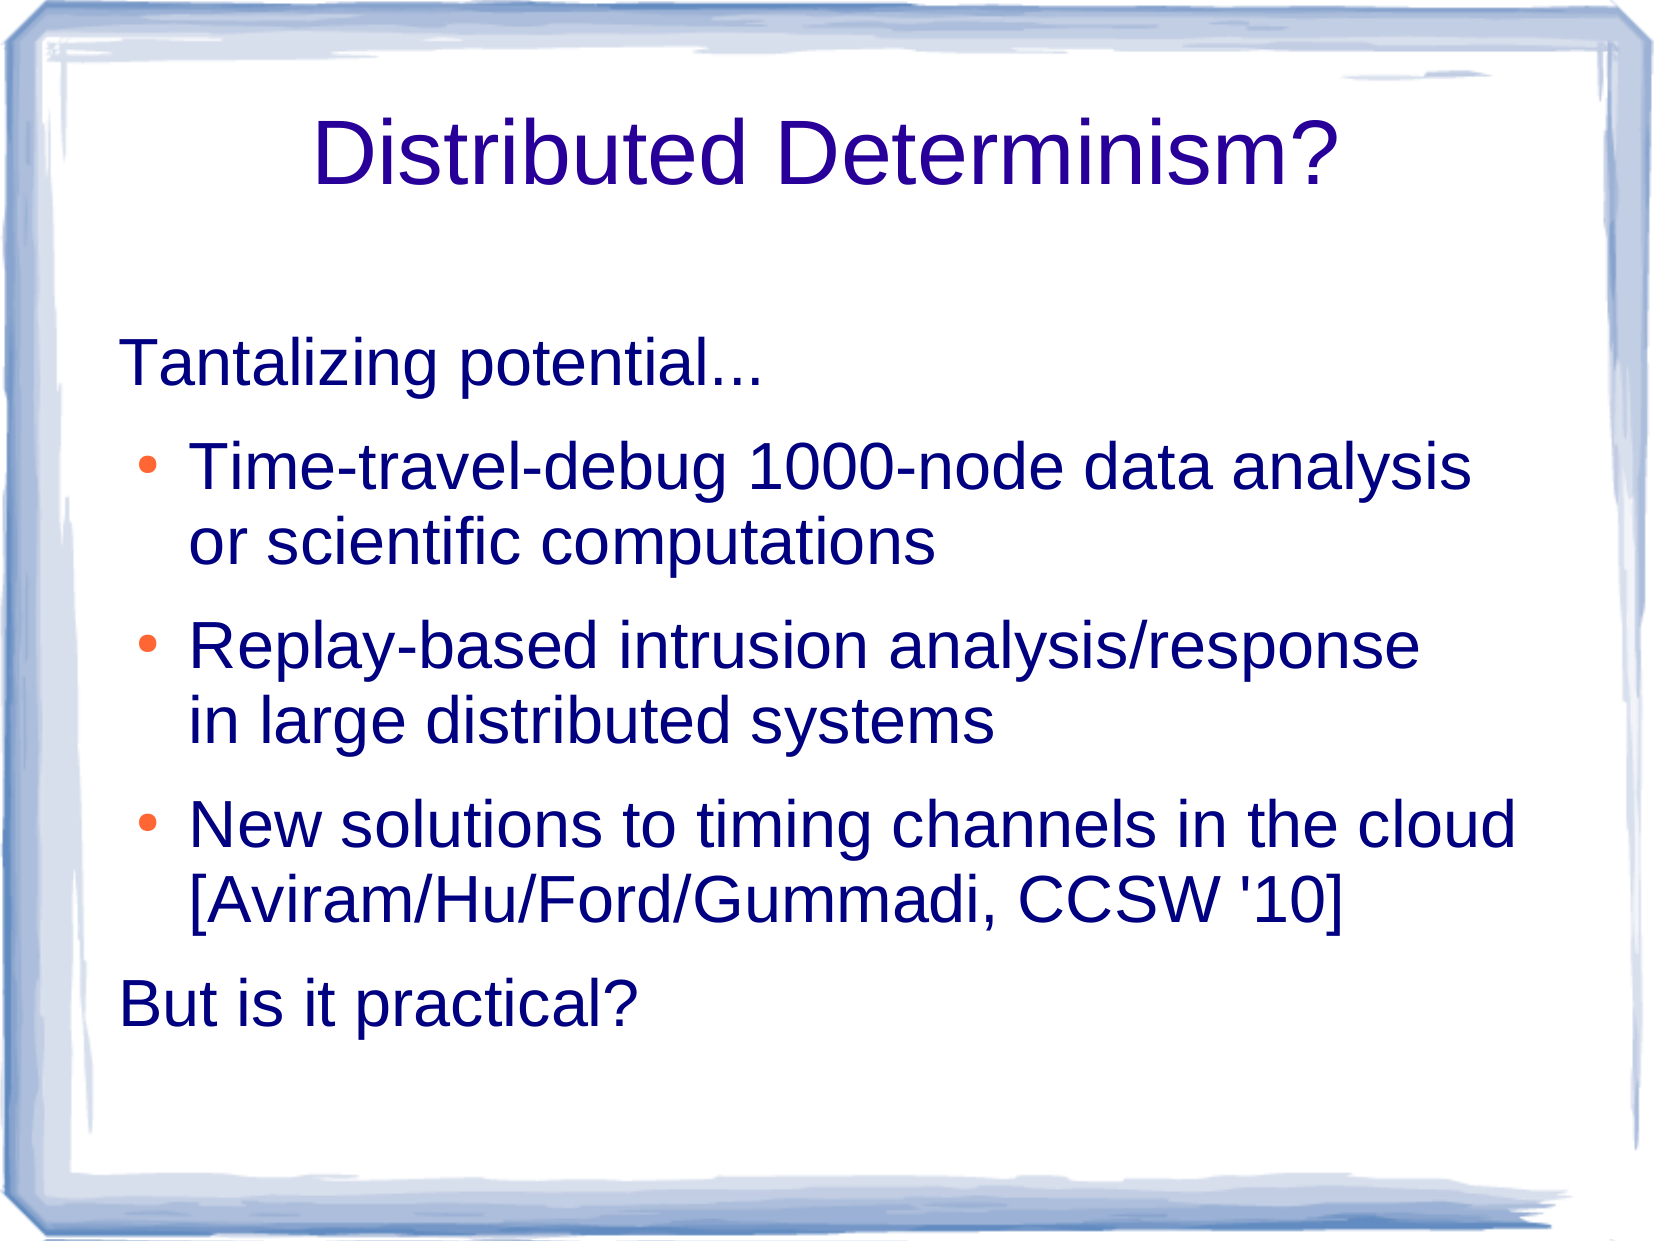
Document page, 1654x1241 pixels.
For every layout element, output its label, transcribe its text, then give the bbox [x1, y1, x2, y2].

list Tantalizing potential... Time-travel-debug 1000-node data analysis or scientific computations Replay-based intrusion analysis/response in large distributed systems New solutions to timing channels in the cloud [Aviram/Hu/Ford/Gummadi, CCSW '10] But is it practical? [118, 324, 1571, 1040]
title Distributed Determinism? [82, 49, 1571, 257]
picture [0, 0, 1654, 1241]
